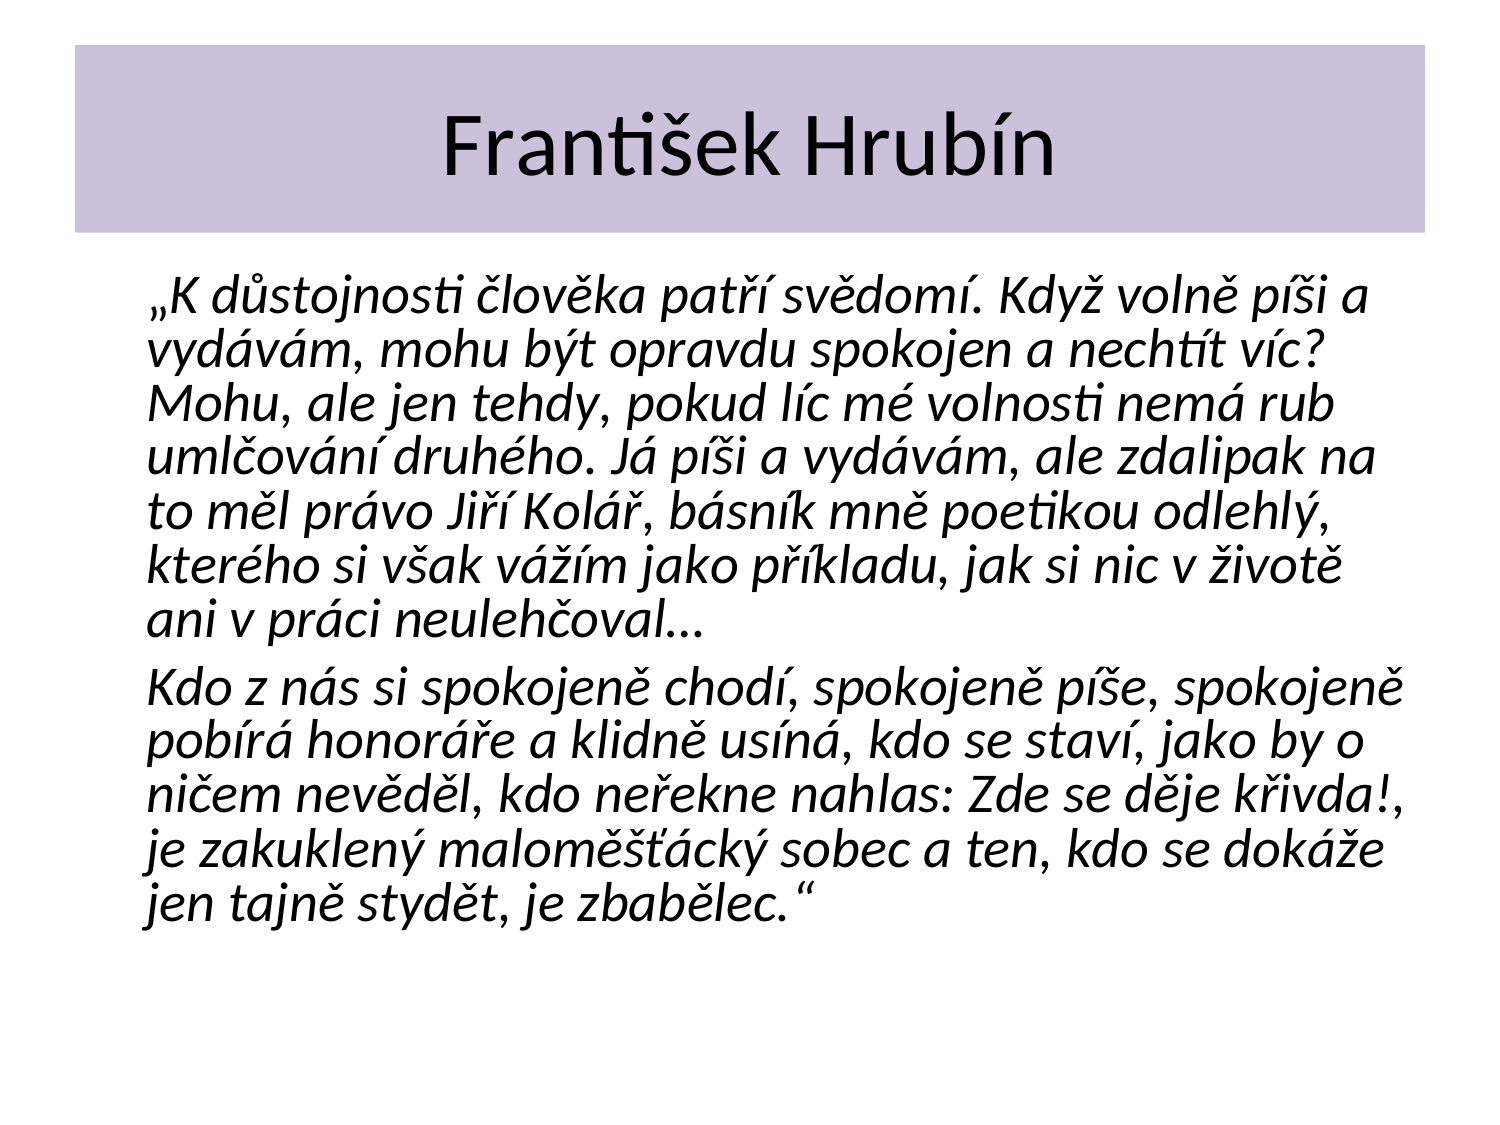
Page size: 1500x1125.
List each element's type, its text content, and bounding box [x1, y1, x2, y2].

list „K důstojnosti člověka patří svědomí. Když volně píši a vydávám, mohu být opravdu spokojen a nechtít víc? Mohu, ale jen tehdy, pokud líc mé volnosti nemá rub umlčování druhého. Já píši a vydávám, ale zdalipak na to měl právo Jiří Kolář, básník mně poetikou odlehlý, kterého si však vážím jako příkladu, jak si nic v životě ani v práci neulehčoval… Kdo z nás si spokojeně chodí, spokojeně píše, spokojeně pobírá honoráře a klidně usíná, kdo se staví, jako by o ničem nevěděl, kdo neřekne nahlas: Zde se děje křivda!, je zakuklený maloměšťácký sobec a ten, kdo se dokáže jen tajně stydět, je zbabělec.“ [75, 262, 1426, 1006]
title František Hrubín [75, 45, 1426, 233]
